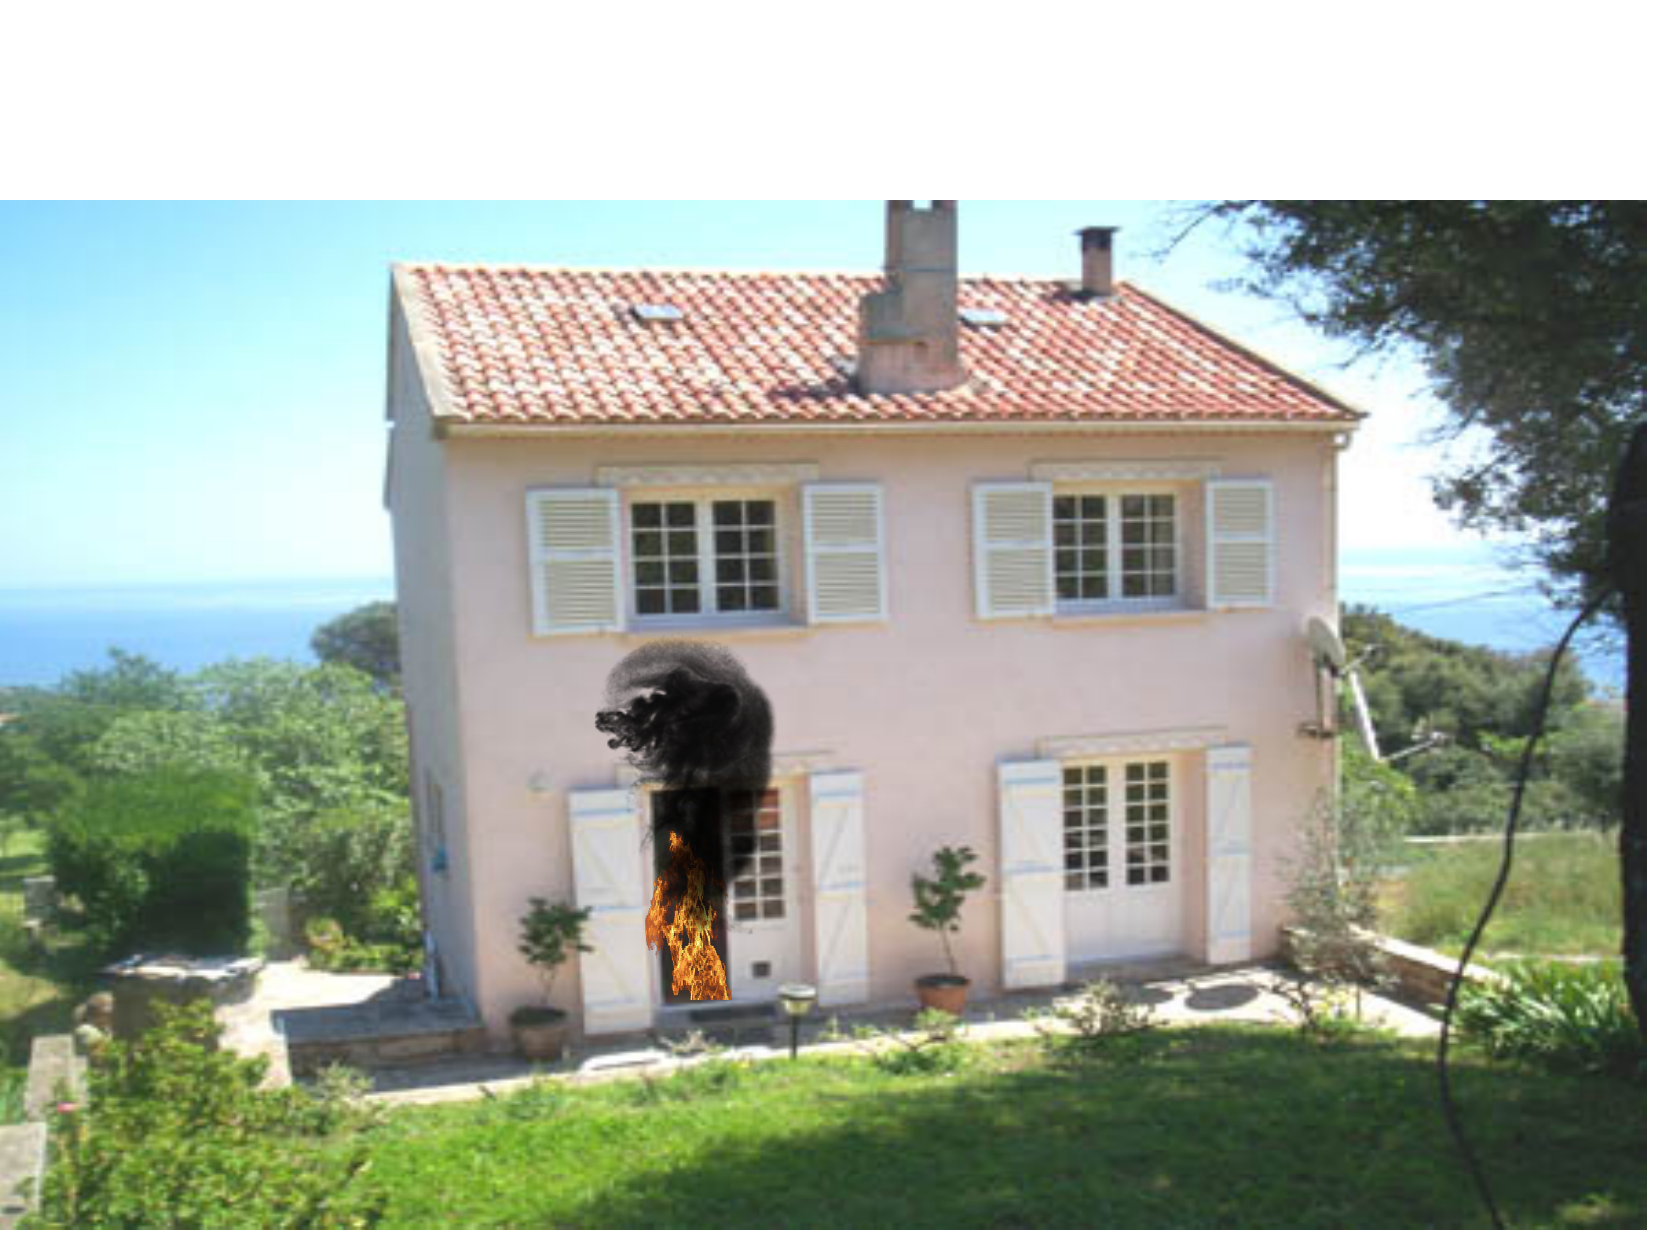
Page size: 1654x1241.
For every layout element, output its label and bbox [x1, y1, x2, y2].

picture [0, 200, 1647, 1230]
